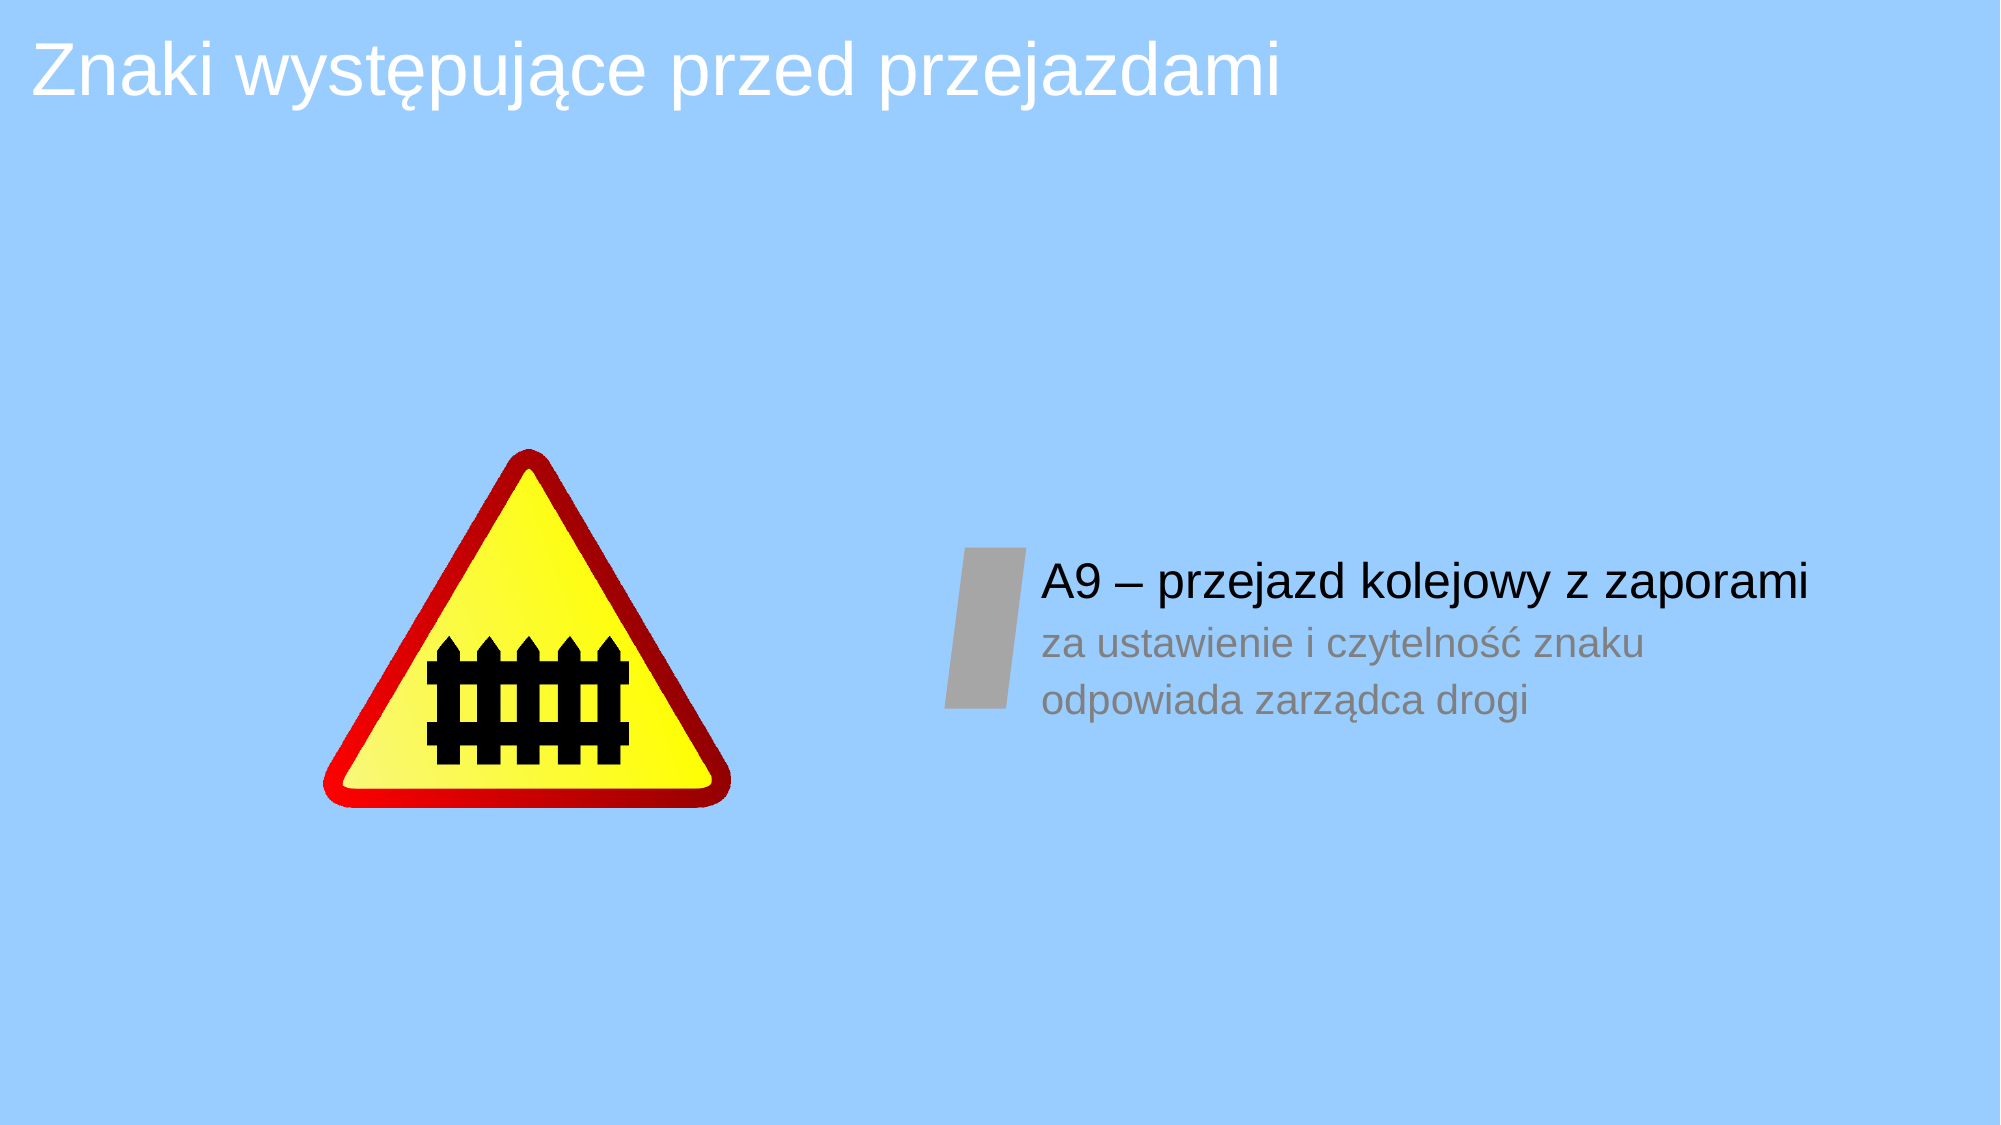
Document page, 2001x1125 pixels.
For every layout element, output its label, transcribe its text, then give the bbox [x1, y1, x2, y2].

title Znaki występujące przed przejazdami [17, 23, 1743, 78]
text_box [944, 547, 1027, 709]
picture [323, 449, 731, 808]
list A9 – przejazd kolejowy z zaporami za ustawienie i czytelność znaku odpowiada zarządca drogi [1026, 547, 2000, 623]
